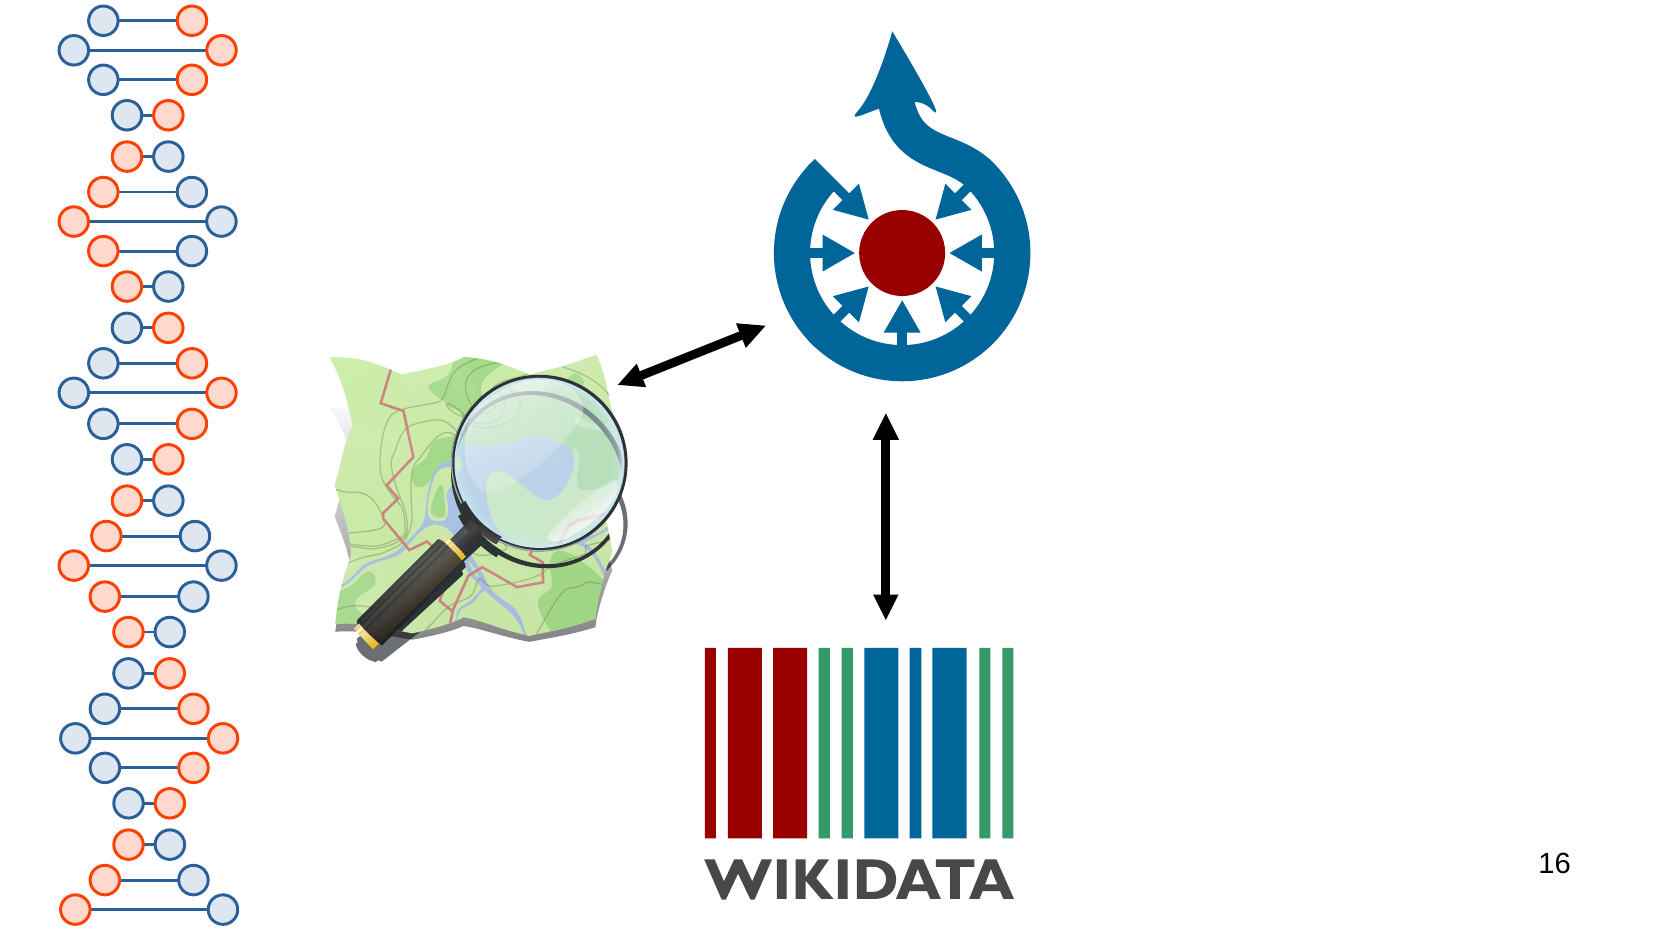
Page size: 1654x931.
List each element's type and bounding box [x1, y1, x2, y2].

picture [318, 354, 643, 680]
picture [659, 631, 1061, 916]
picture [770, 30, 1034, 384]
